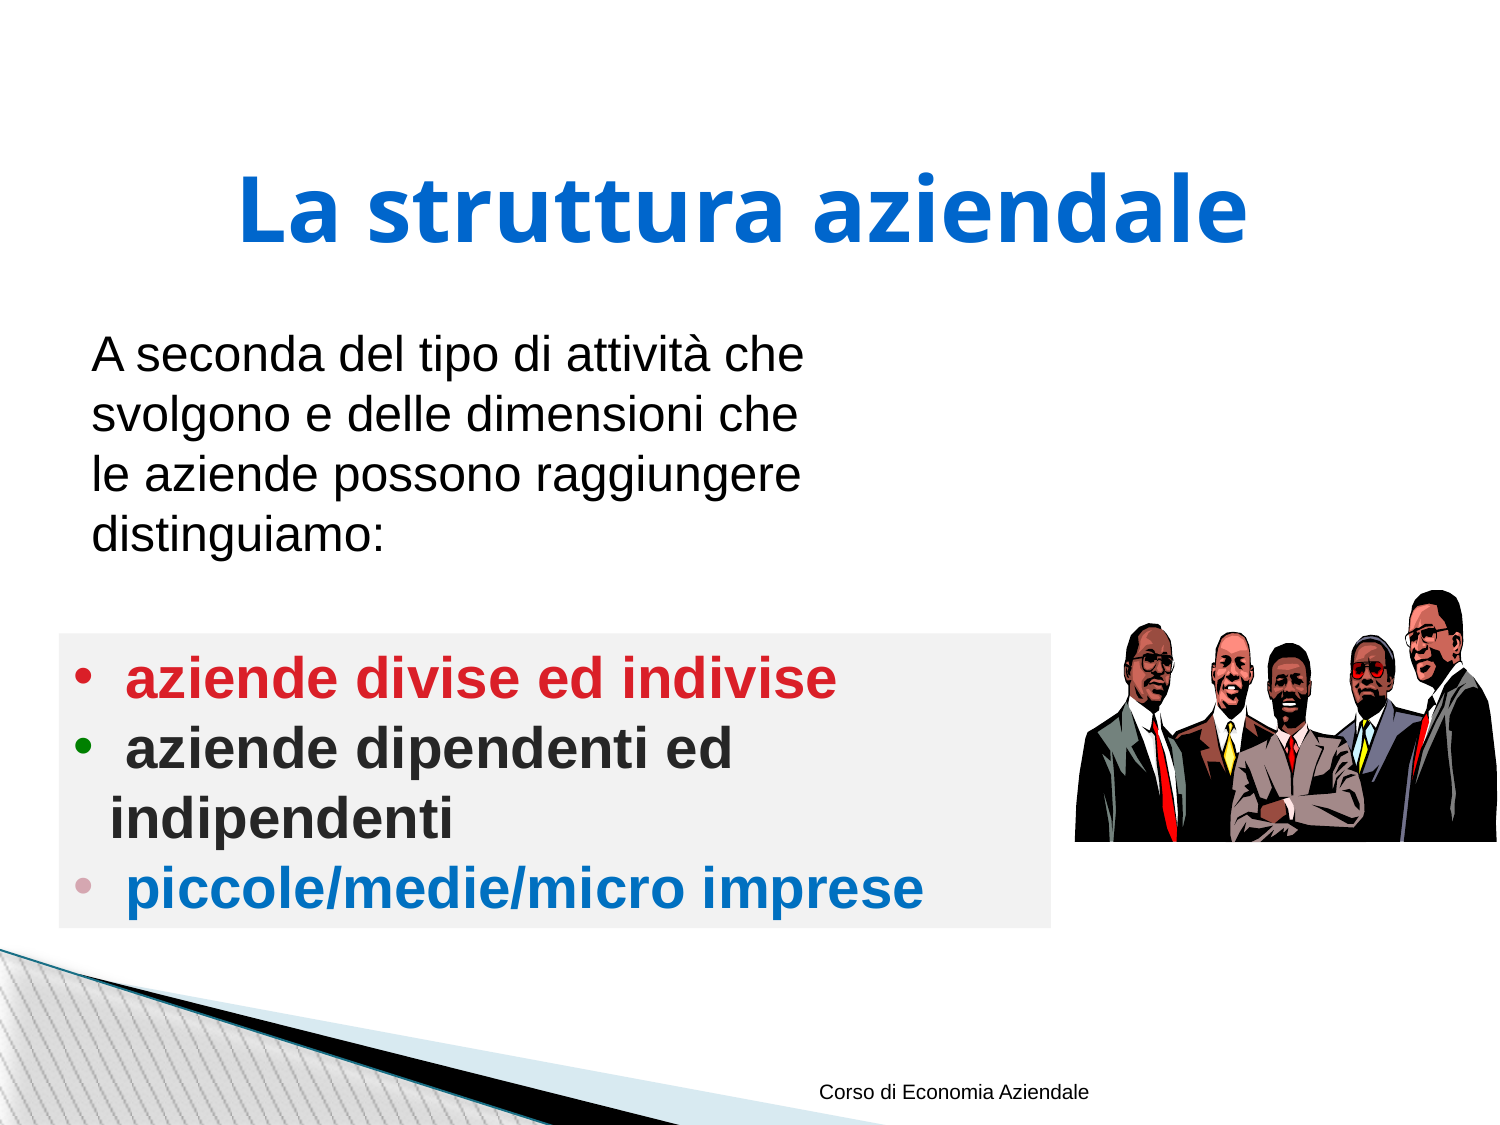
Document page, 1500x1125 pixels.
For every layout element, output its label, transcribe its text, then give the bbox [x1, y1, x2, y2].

picture [1074, 586, 1500, 846]
footer Corso di Economia Aziendale [718, 1051, 1105, 1112]
text_box aziende divise ed indivise aziende dipendenti ed indipendenti piccole/medie/micro imprese [58, 633, 1051, 929]
text_box La struttura aziendale [123, 42, 1363, 268]
text_box A seconda del tipo di attività che svolgono e delle dimensioni che le aziende possono raggiungere distinguiamo: [76, 314, 857, 570]
